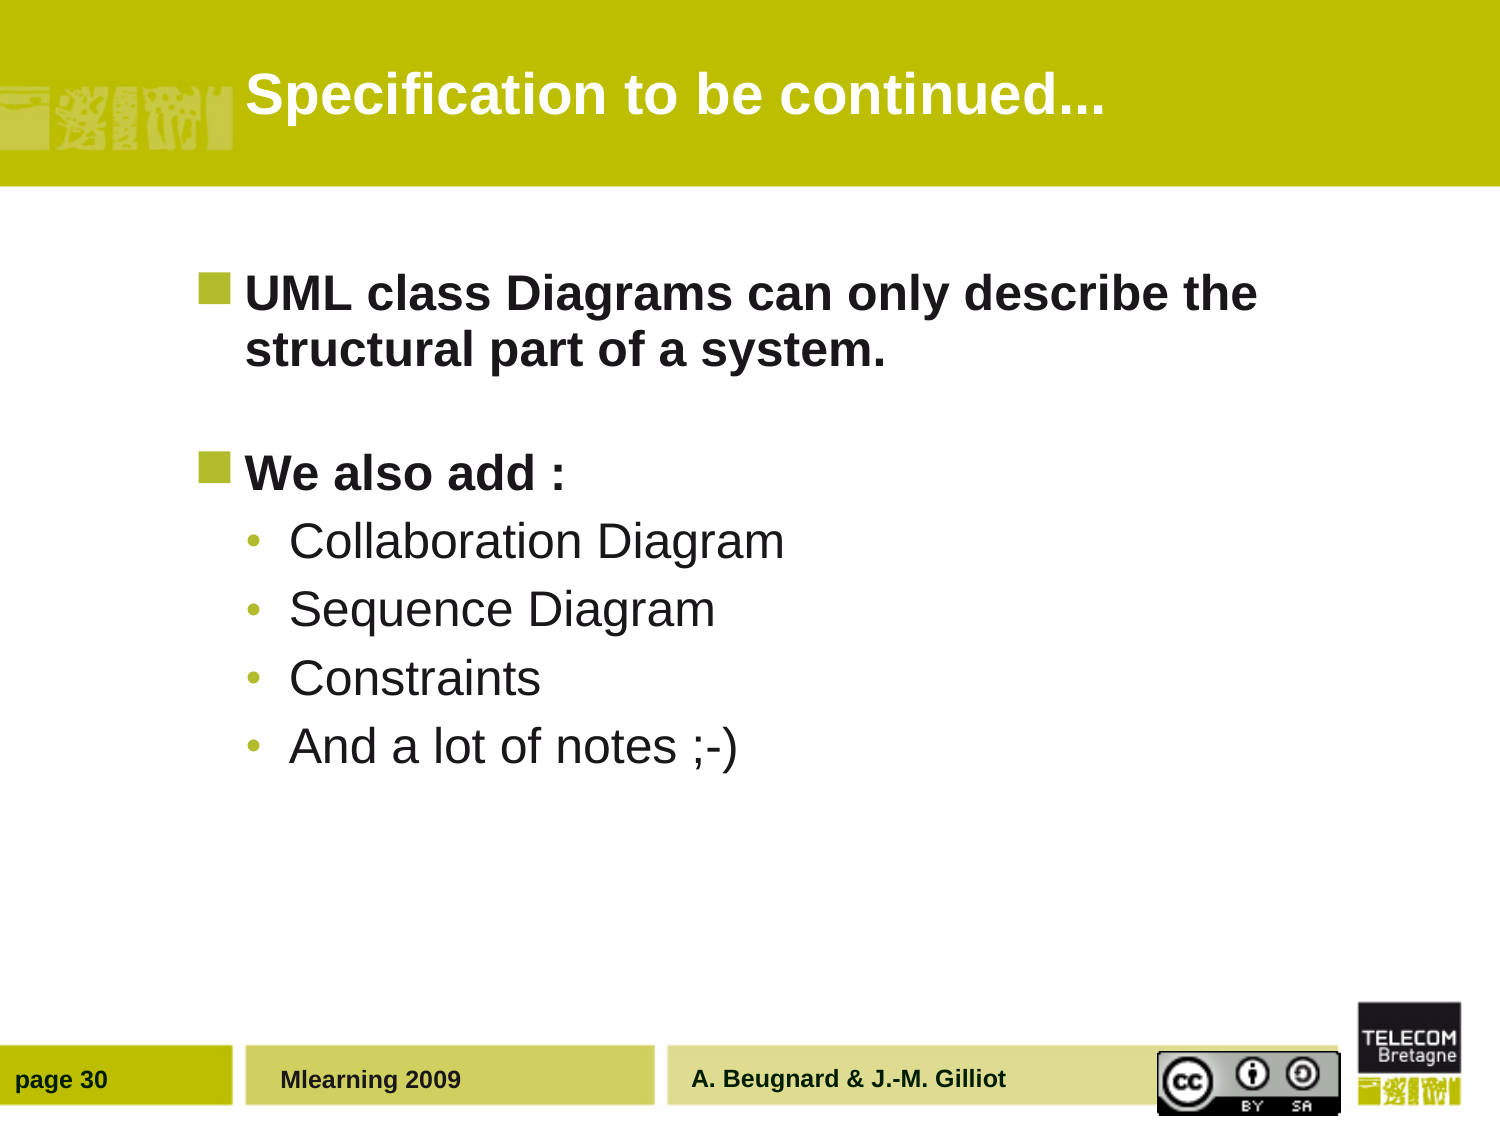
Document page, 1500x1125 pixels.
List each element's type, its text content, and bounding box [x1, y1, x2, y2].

title Specification to be continued... [245, 23, 1459, 166]
picture [0, 0, 1500, 1125]
list UML class Diagrams can only describe the structural part of a system. We also add : Collaboration Diagram Sequence Diagram Constraints And a lot of notes ;-) [200, 265, 1459, 987]
